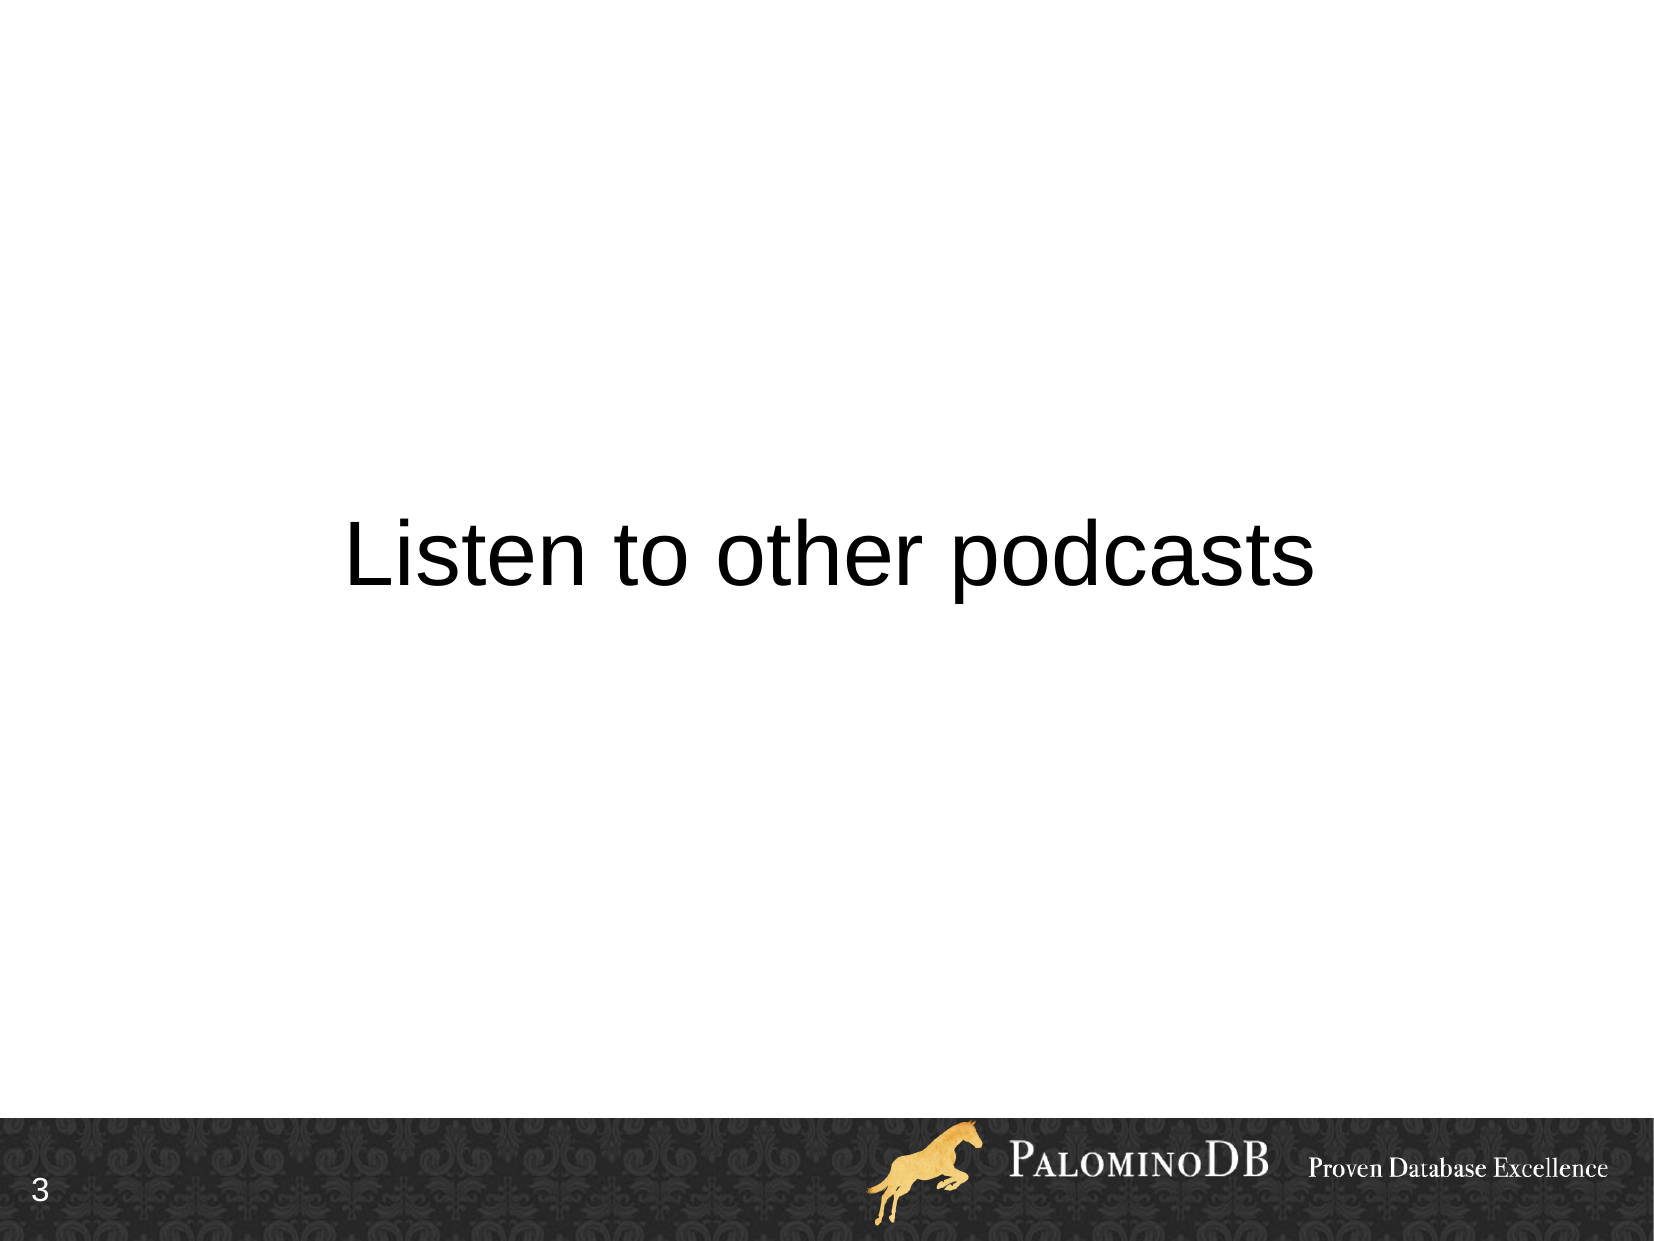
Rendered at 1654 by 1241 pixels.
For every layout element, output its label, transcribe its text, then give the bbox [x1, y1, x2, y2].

title Listen to other podcasts [86, 450, 1576, 658]
picture [0, 1109, 1654, 1241]
